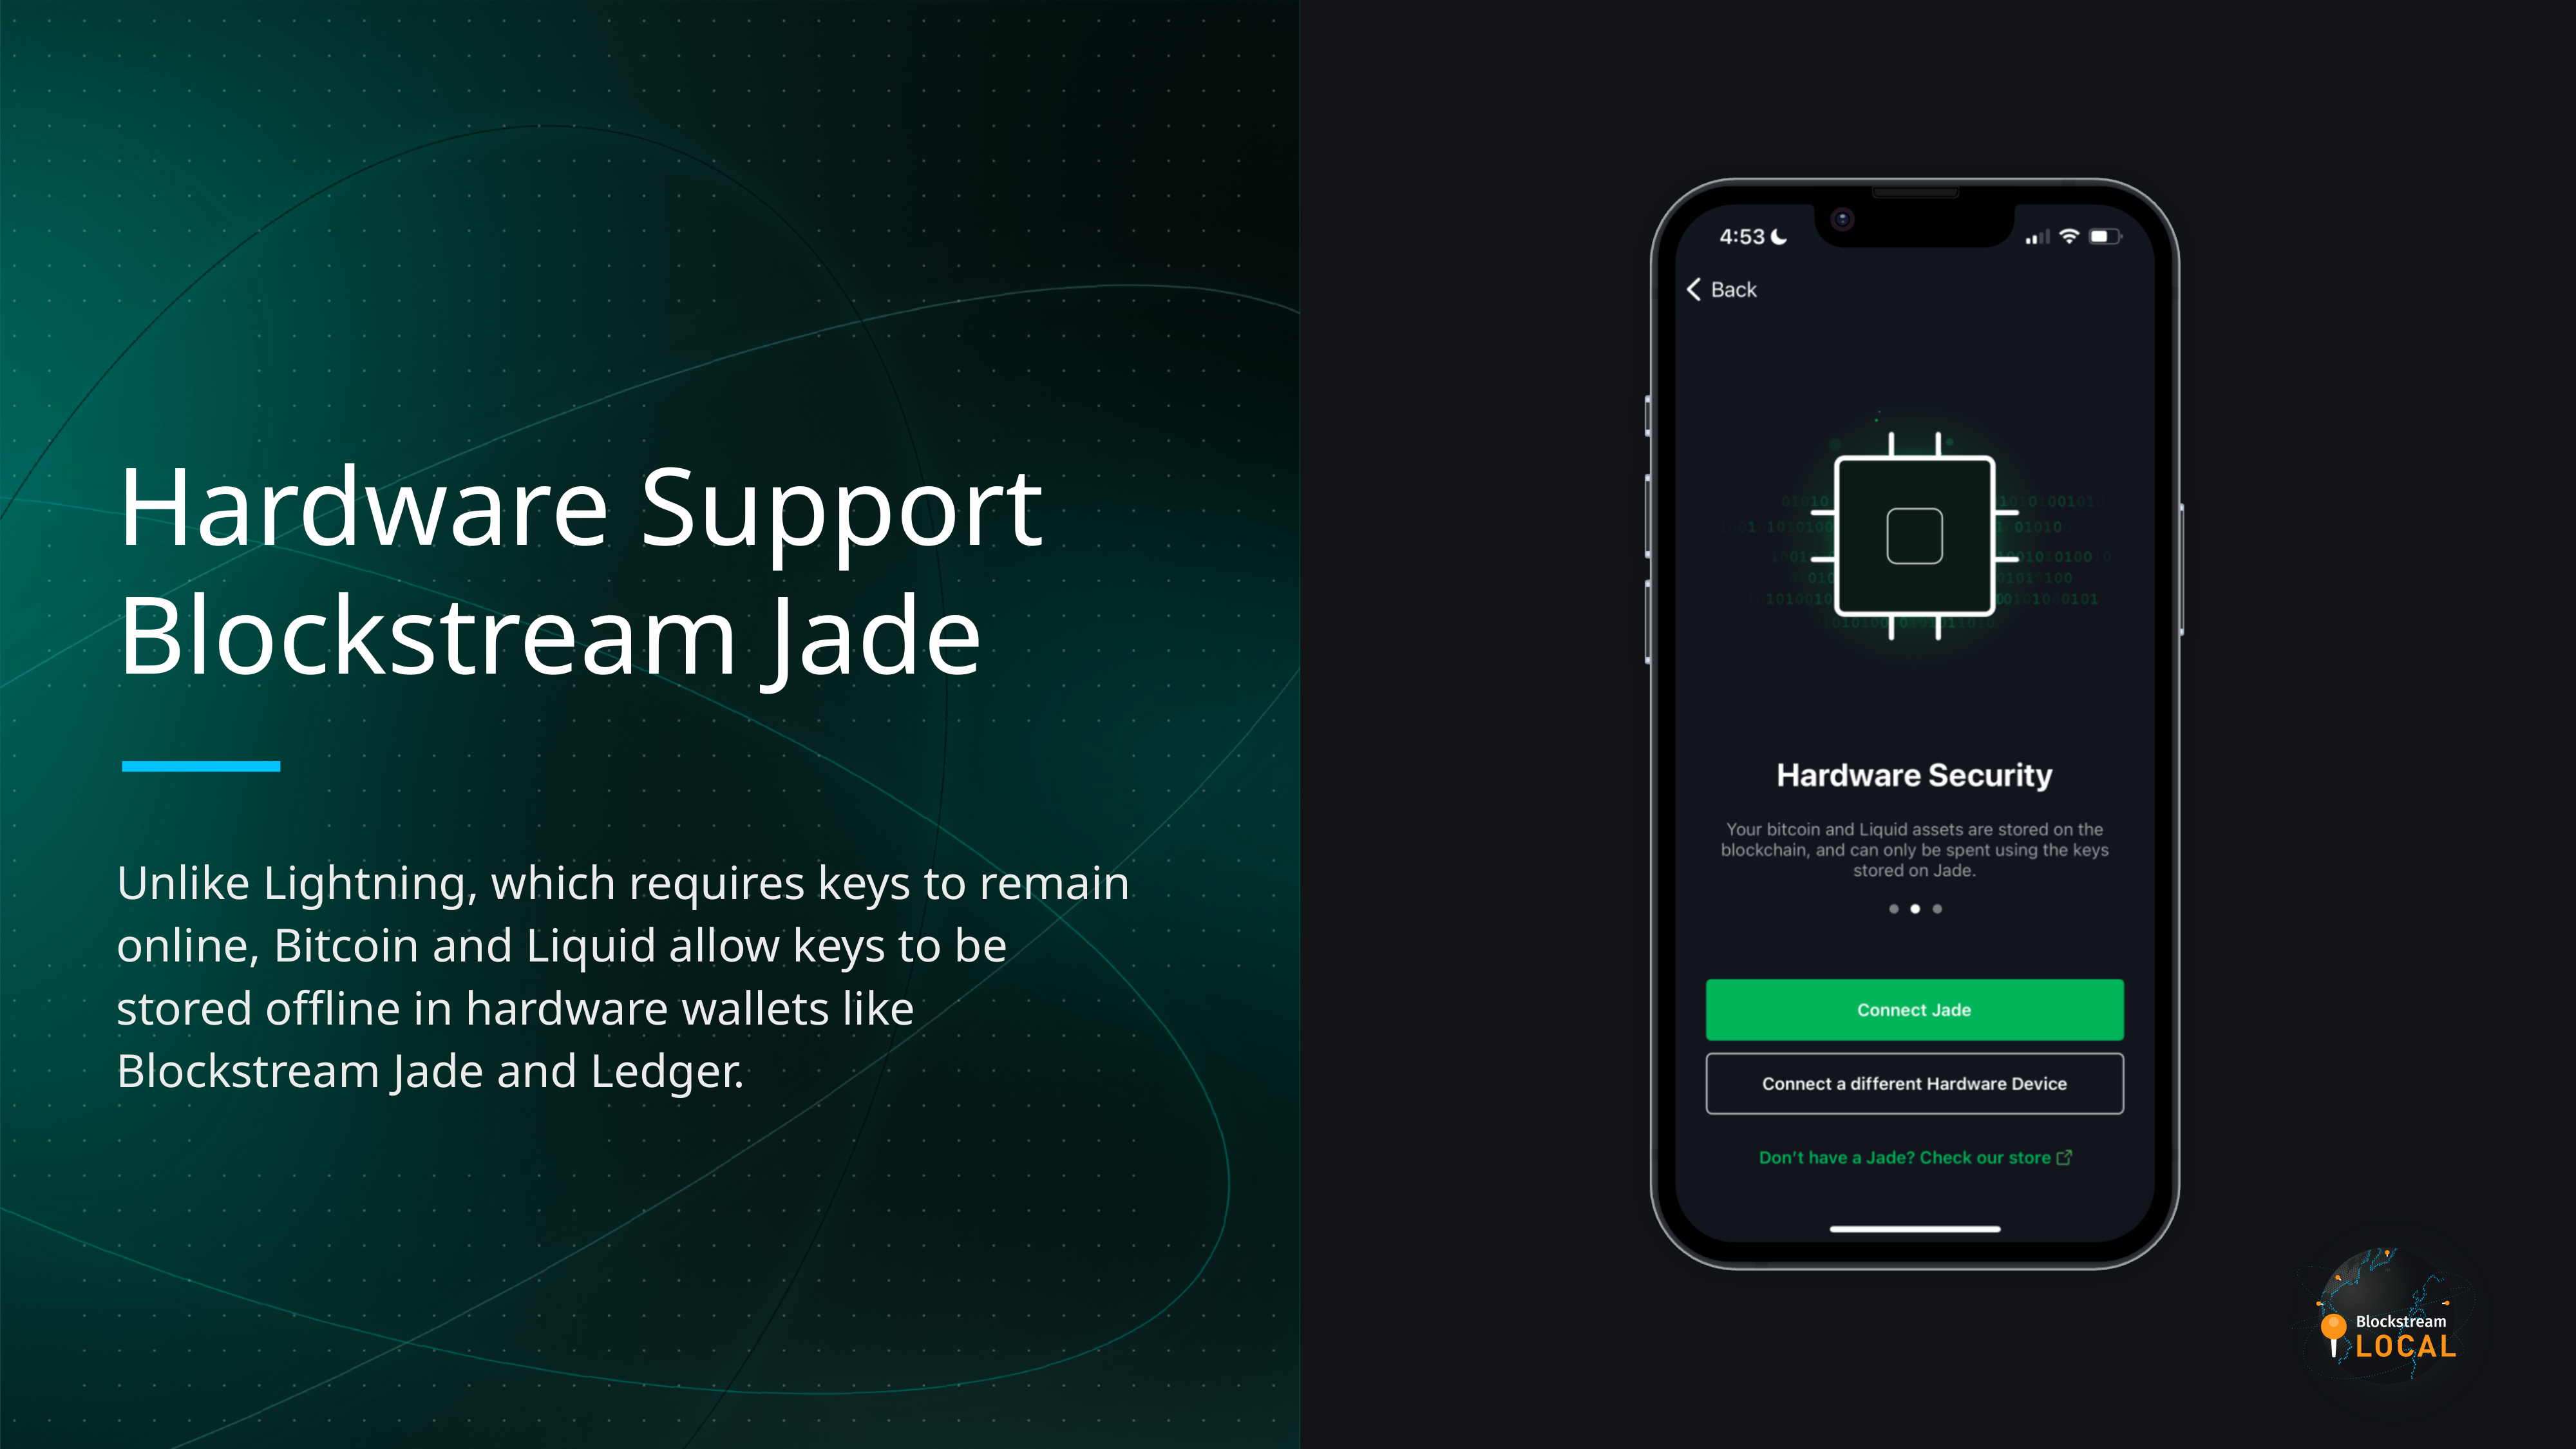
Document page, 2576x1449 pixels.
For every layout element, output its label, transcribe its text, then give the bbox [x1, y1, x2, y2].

text_box [122, 761, 281, 772]
picture [0, 0, 2576, 1449]
text_box Unlike Lightning, which requires keys to remain online, Bitcoin and Liquid allow keys to be stored offline in hardware wallets like Blockstream Jade and Ledger. [90, 819, 1176, 1123]
text_box Hardware Support Blockstream Jade [90, 412, 1242, 721]
